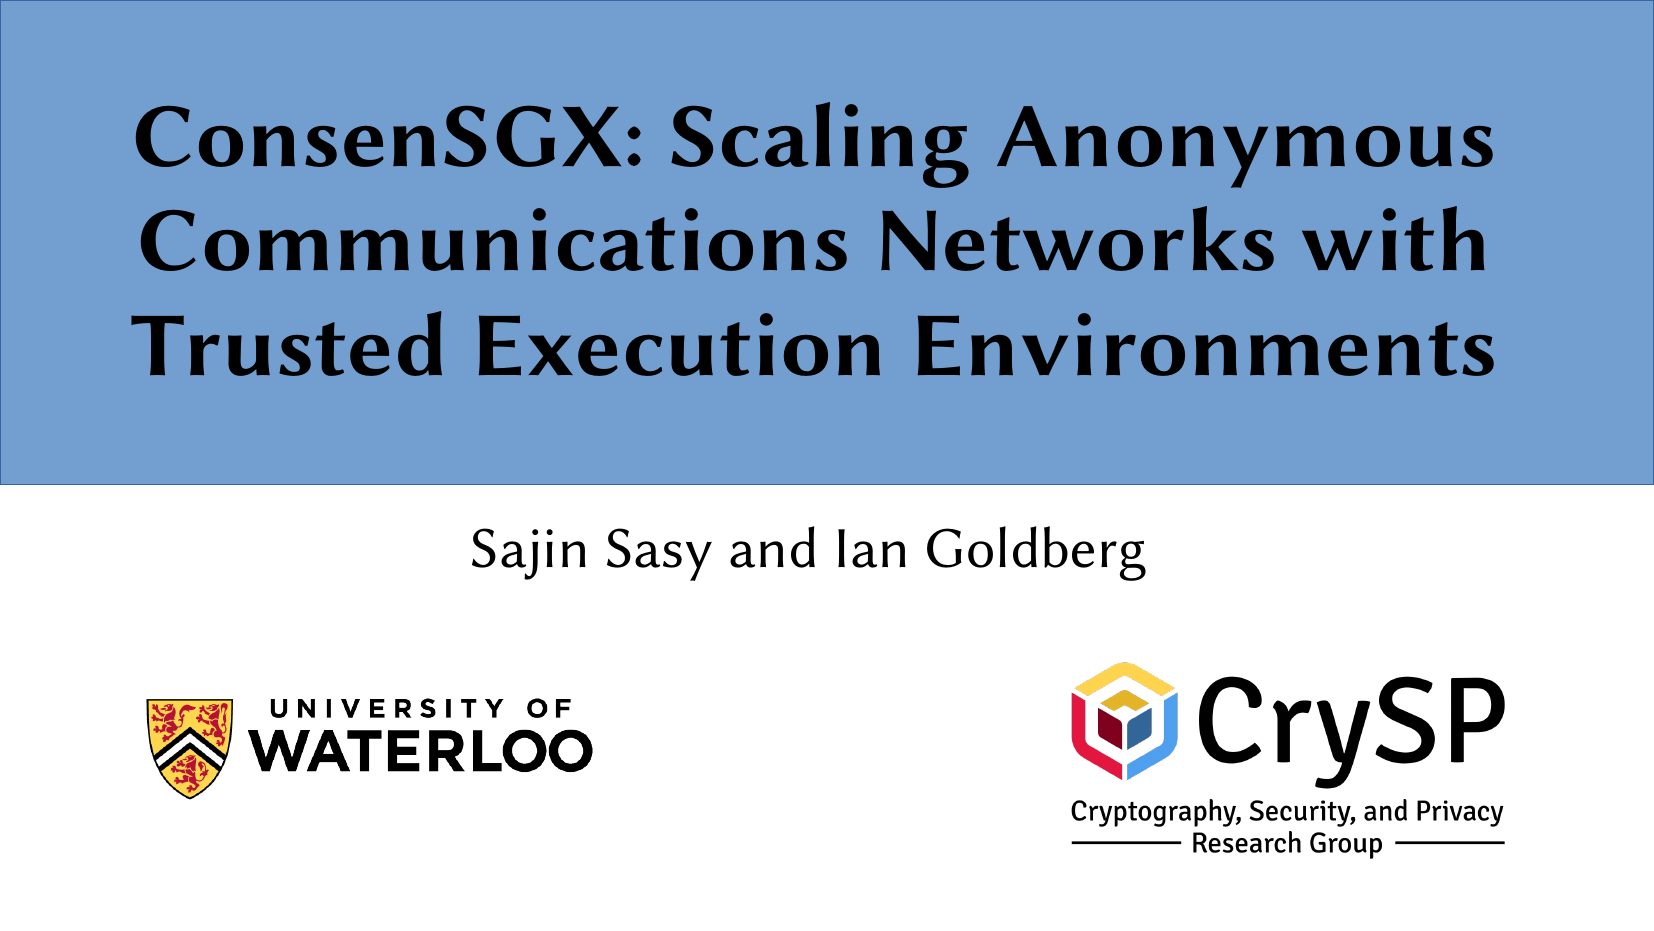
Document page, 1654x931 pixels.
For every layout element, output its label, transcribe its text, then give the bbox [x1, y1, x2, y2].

text_box ConsenSGX: Scaling Anonymous Communications Networks with Trusted Execution Environments [82, 76, 1548, 555]
text_box [0, 0, 1654, 485]
picture [1052, 643, 1524, 878]
picture [59, 626, 678, 875]
text_box Sajin Sasy and Ian Goldberg [454, 507, 1294, 621]
